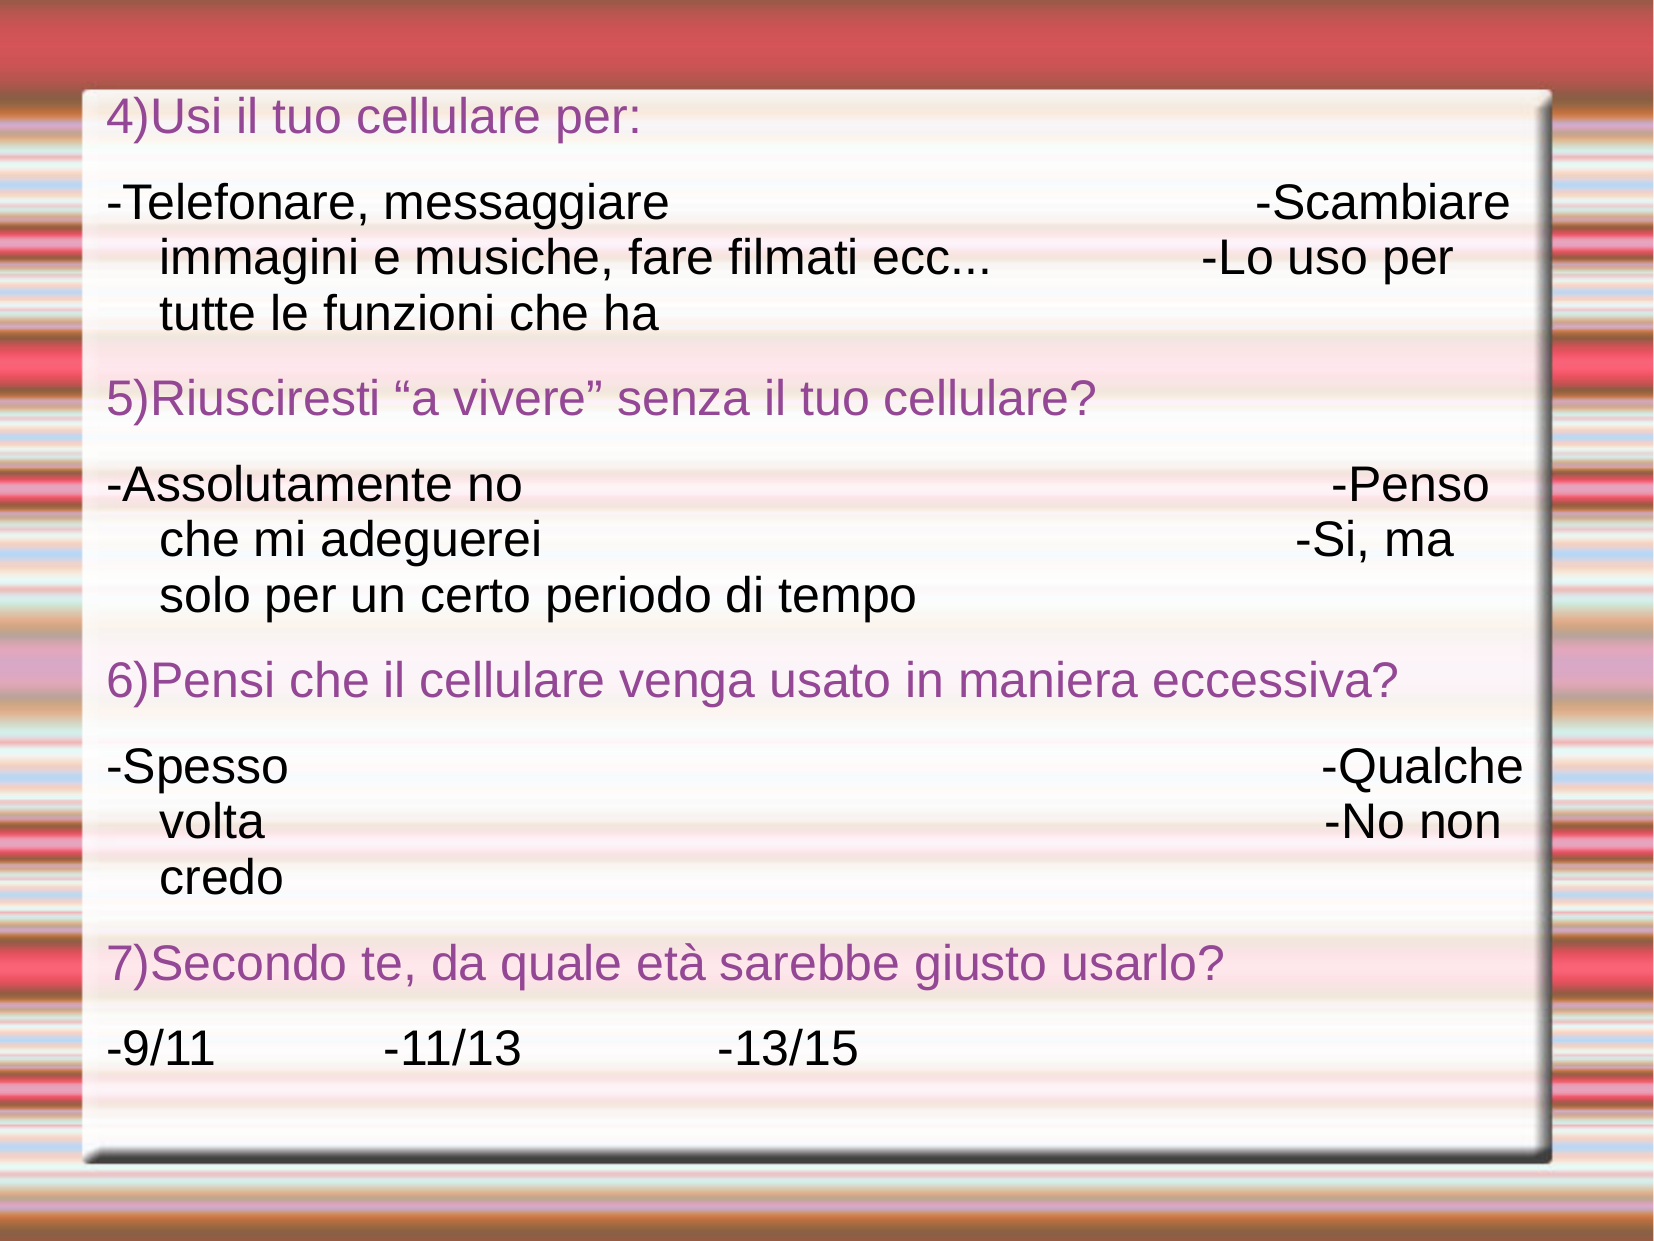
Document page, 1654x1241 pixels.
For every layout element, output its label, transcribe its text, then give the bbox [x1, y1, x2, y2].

list 4)Usi il tuo cellulare per: -Telefonare, messaggiare -Scambiare immagini e musiche, fare filmati ecc... -Lo uso per tutte le funzioni che ha 5)Riusciresti “a vivere” senza il tuo cellulare? -Assolutamente no -Penso che mi adeguerei -Si, ma solo per un certo periodo di tempo 6)Pensi che il cellulare venga usato in maniera eccessiva? -Spesso -Qualche volta -No non credo 7)Secondo te, da quale età sarebbe giusto usarlo? -9/11 -11/13 -13/15 [88, 88, 1536, 1123]
picture [0, 0, 1654, 1241]
